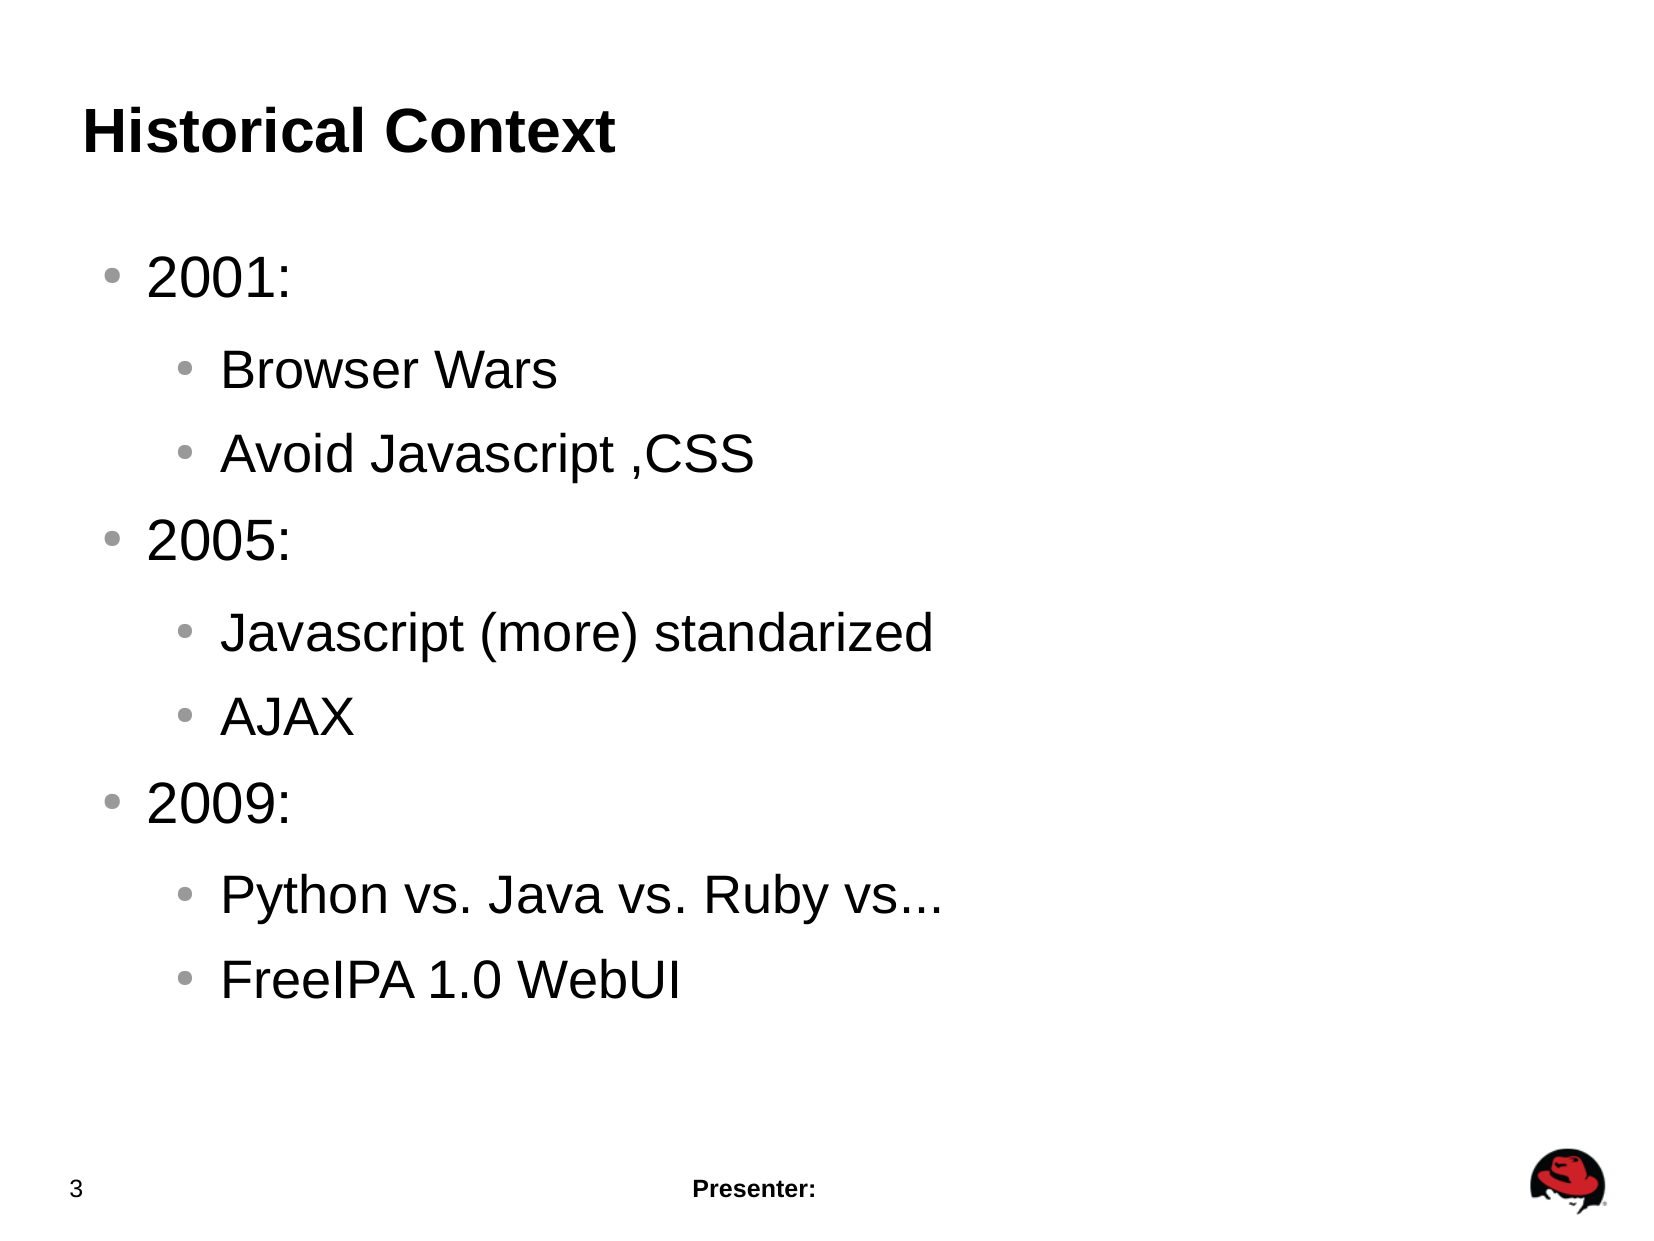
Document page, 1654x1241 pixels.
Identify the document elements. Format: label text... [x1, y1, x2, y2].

picture [1529, 1146, 1613, 1224]
title Historical Context [82, 37, 1571, 226]
list 2001: Browser Wars Avoid Javascript ,CSS 2005: Javascript (more) standarized AJAX 2009: Python vs. Java vs. Ruby vs... FreeIPA 1.0 WebUI [86, 244, 1576, 1039]
